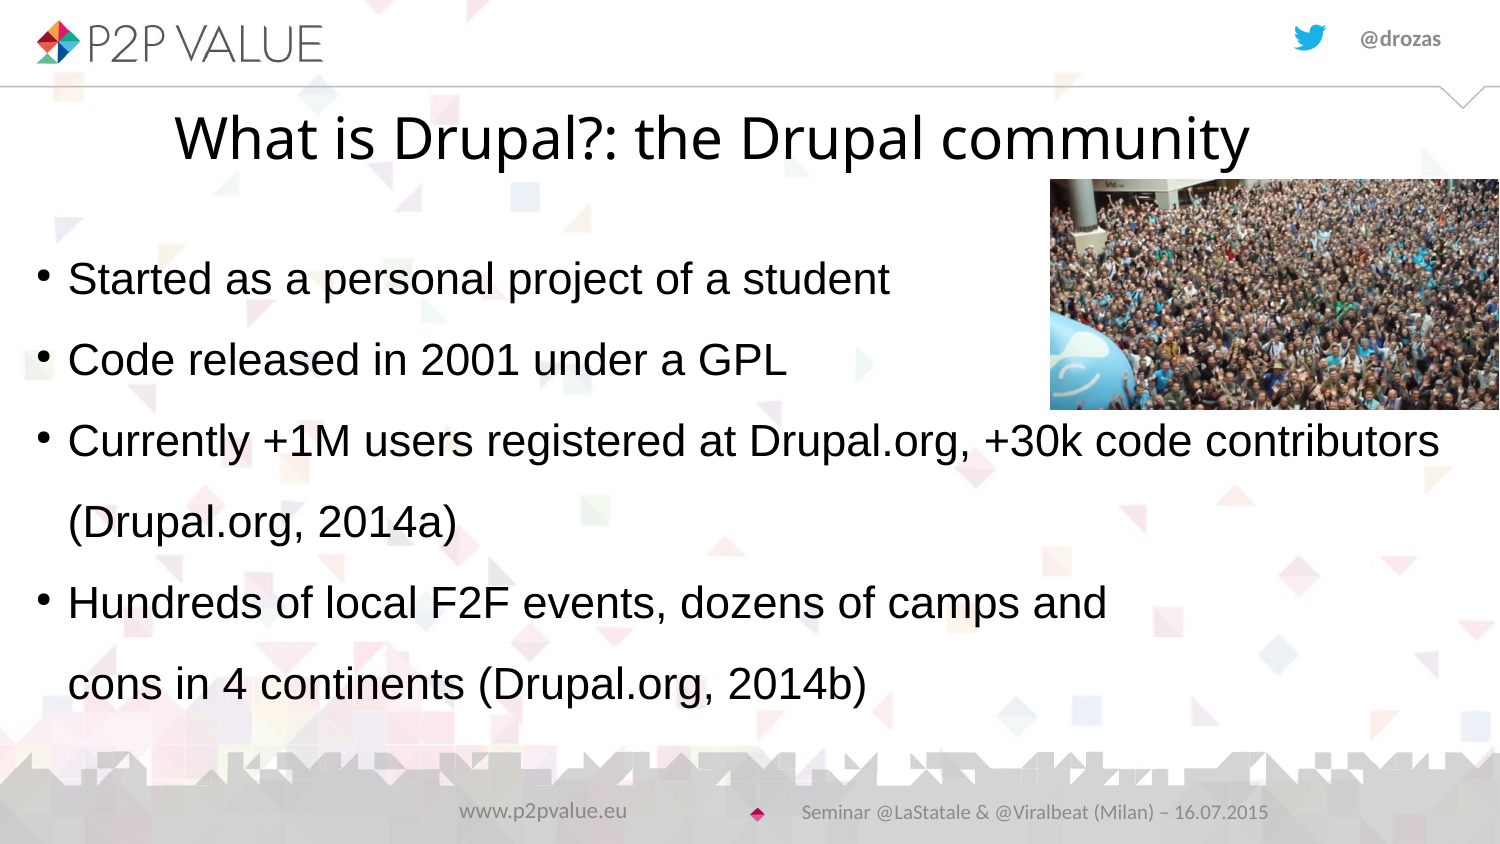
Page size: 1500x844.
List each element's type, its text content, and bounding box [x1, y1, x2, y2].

subtitle Started as a personal project of a student Code released in 2001 under a GPL Currently +1M users registered at Drupal.org, +30k code contributors (Drupal.org, 2014a) Hundreds of local F2F events, dozens of camps and cons in 4 continents (Drupal.org, 2014b) [22, 162, 1500, 718]
text_box www.p2pvalue.eu [453, 789, 672, 829]
text_box @drozas [1333, 15, 1455, 60]
picture [1050, 179, 1499, 410]
text_box Seminar @LaStatale & @Viralbeat (Milan) – 16.07.2015 [788, 788, 1481, 834]
picture [0, 0, 1500, 844]
title What is Drupal?: the Drupal community [60, 92, 1366, 162]
